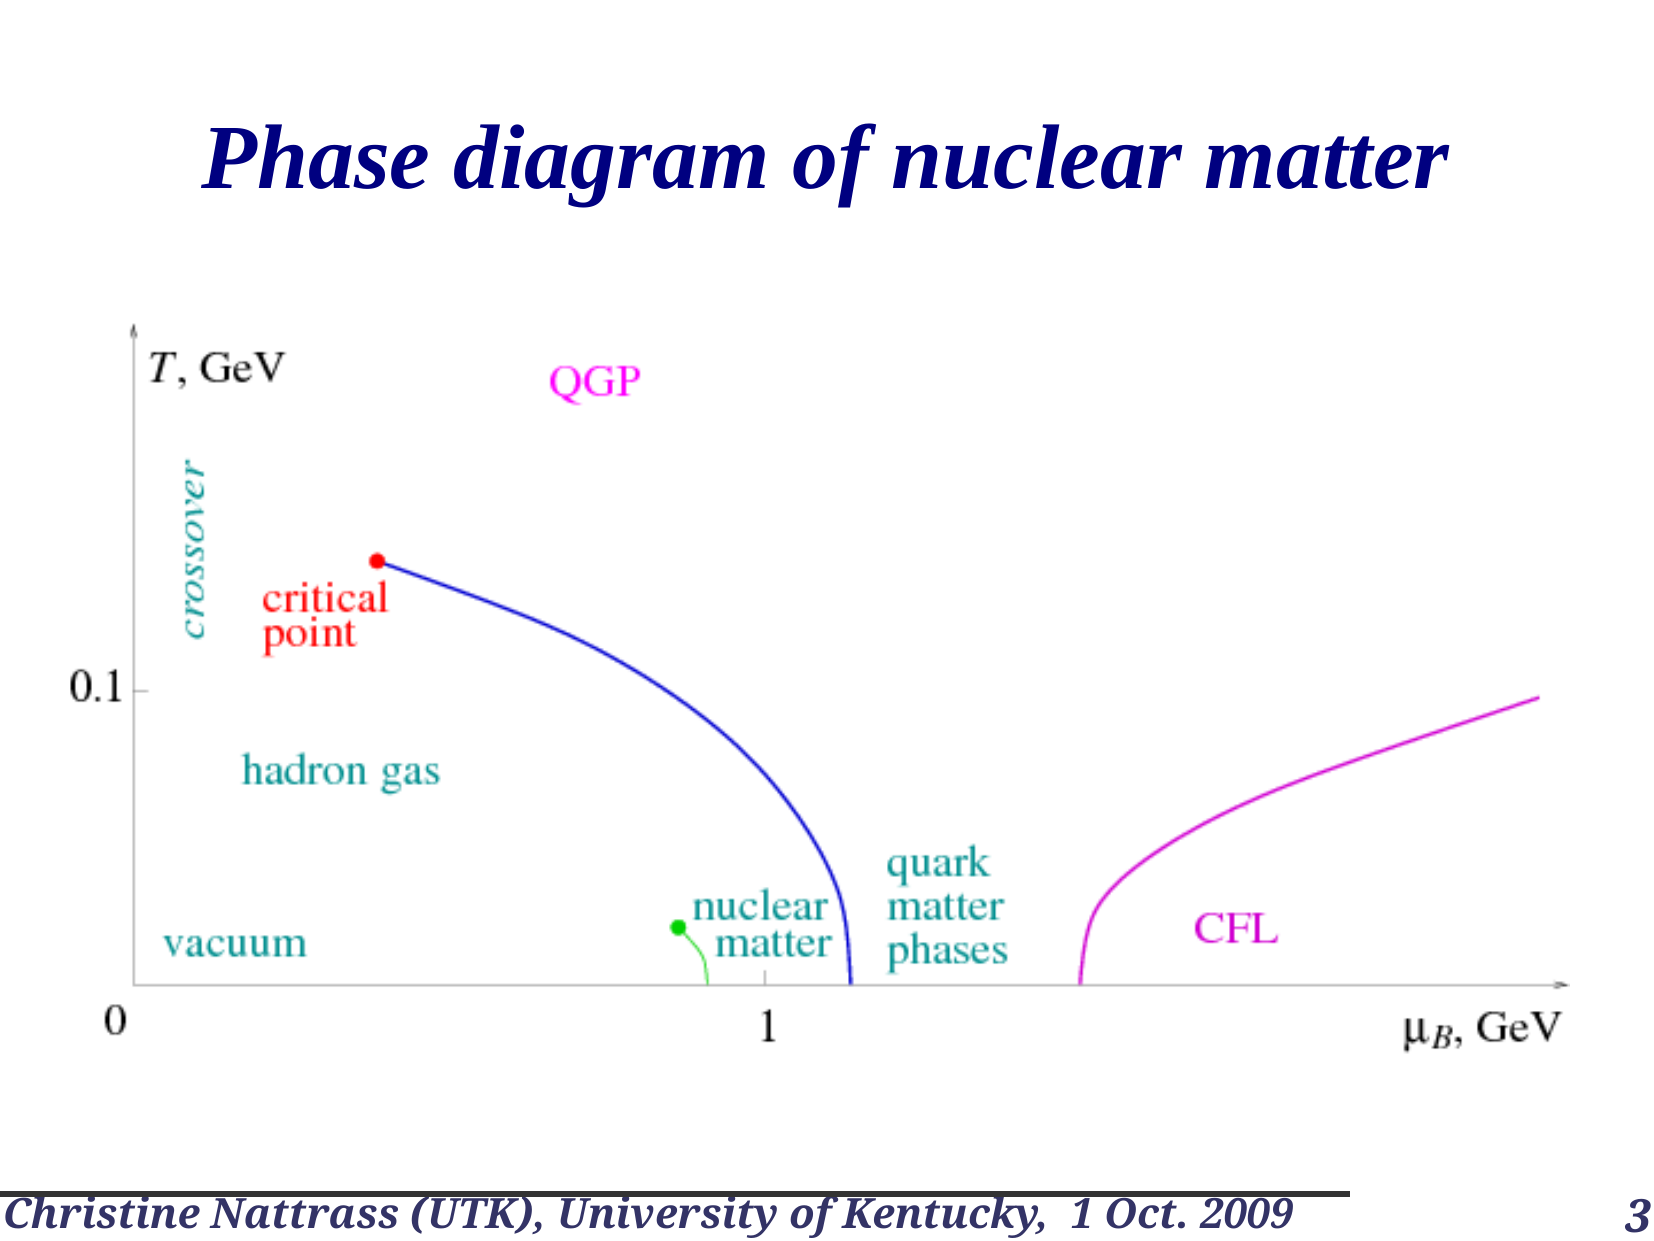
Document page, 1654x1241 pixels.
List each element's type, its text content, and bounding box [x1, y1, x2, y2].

picture [69, 323, 1570, 1056]
title Phase diagram of nuclear matter [82, 49, 1571, 257]
